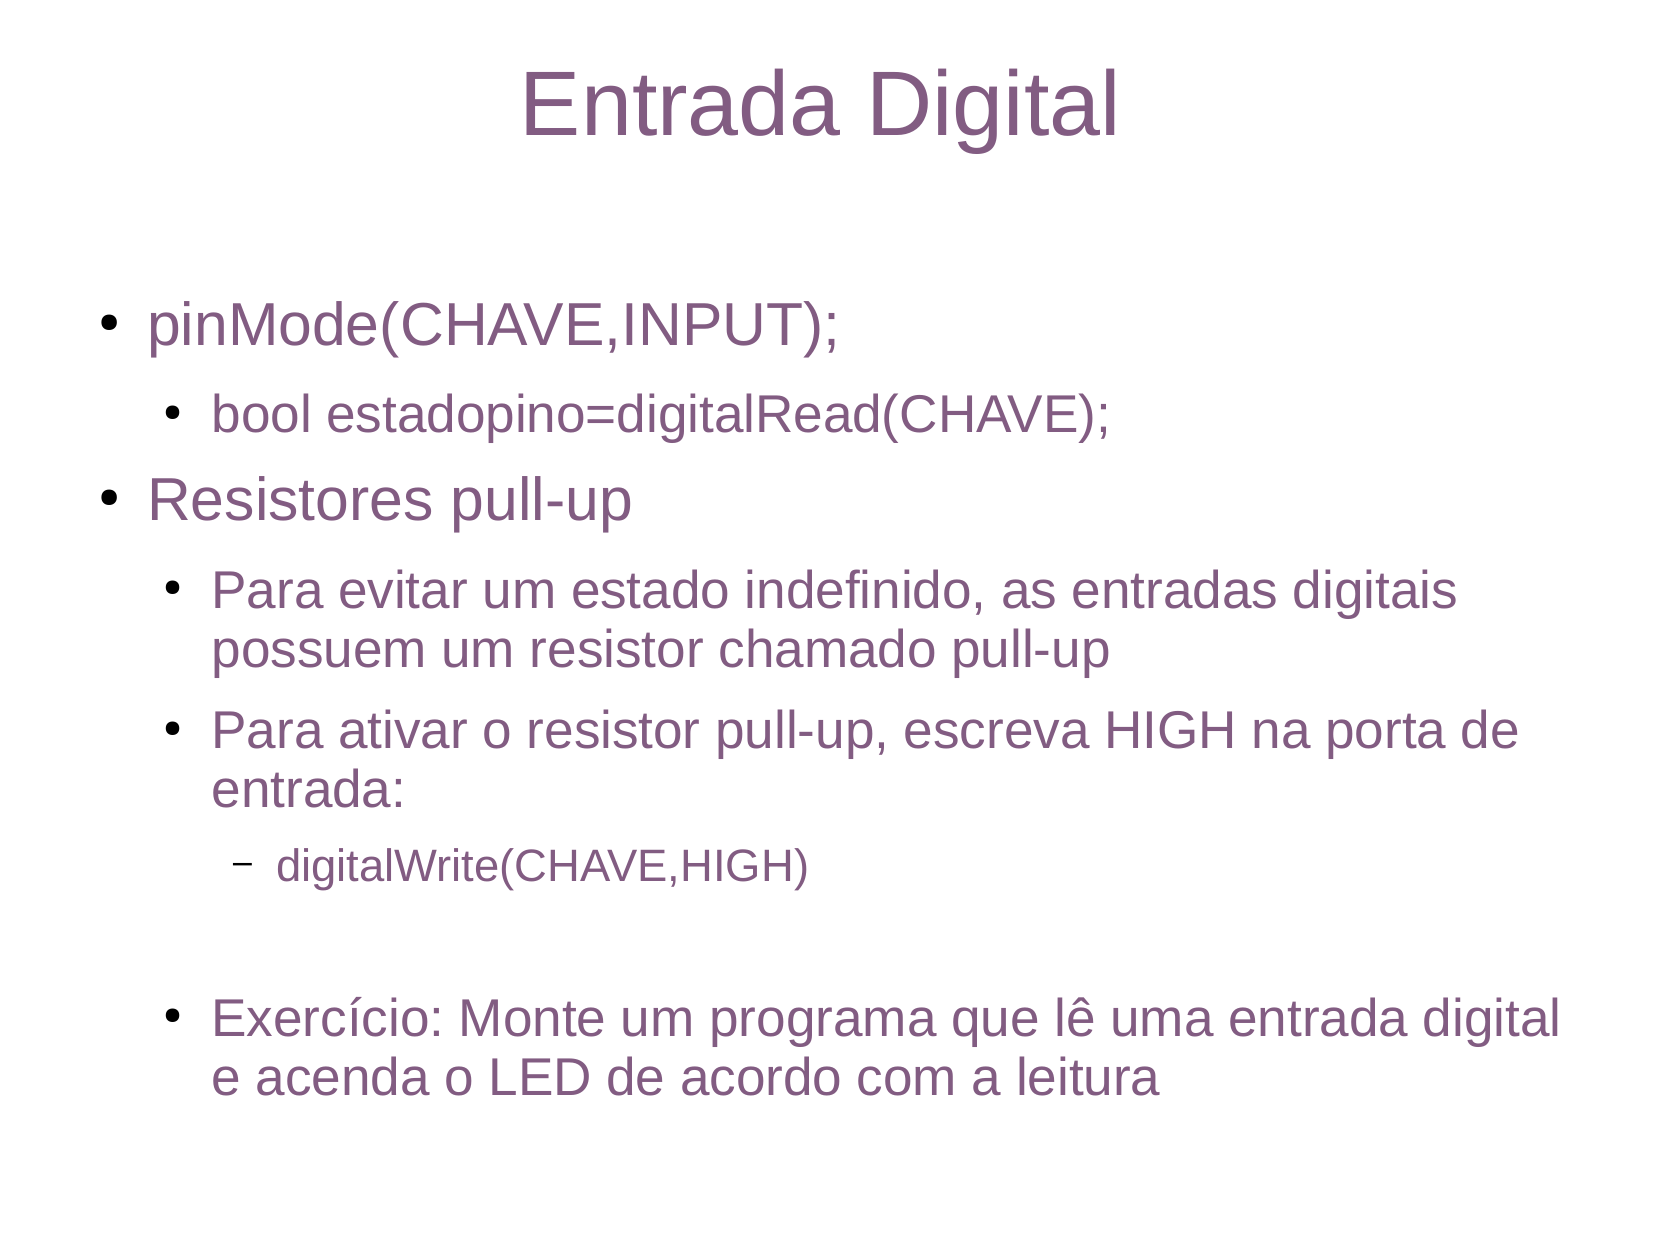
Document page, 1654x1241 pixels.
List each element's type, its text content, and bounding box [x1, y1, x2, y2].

title Entrada Digital [76, 0, 1565, 208]
list pinMode(CHAVE,INPUT); bool estadopino=digitalRead(CHAVE); Resistores pull-up Para evitar um estado indefinido, as entradas digitais possuem um resistor chamado pull-up Para ativar o resistor pull-up, escreva HIGH na porta de entrada: digitalWrite(CHAVE,HIGH) Exercício: Monte um programa que lê uma entrada digital e acenda o LED de acordo com a leitura [82, 290, 1571, 1109]
